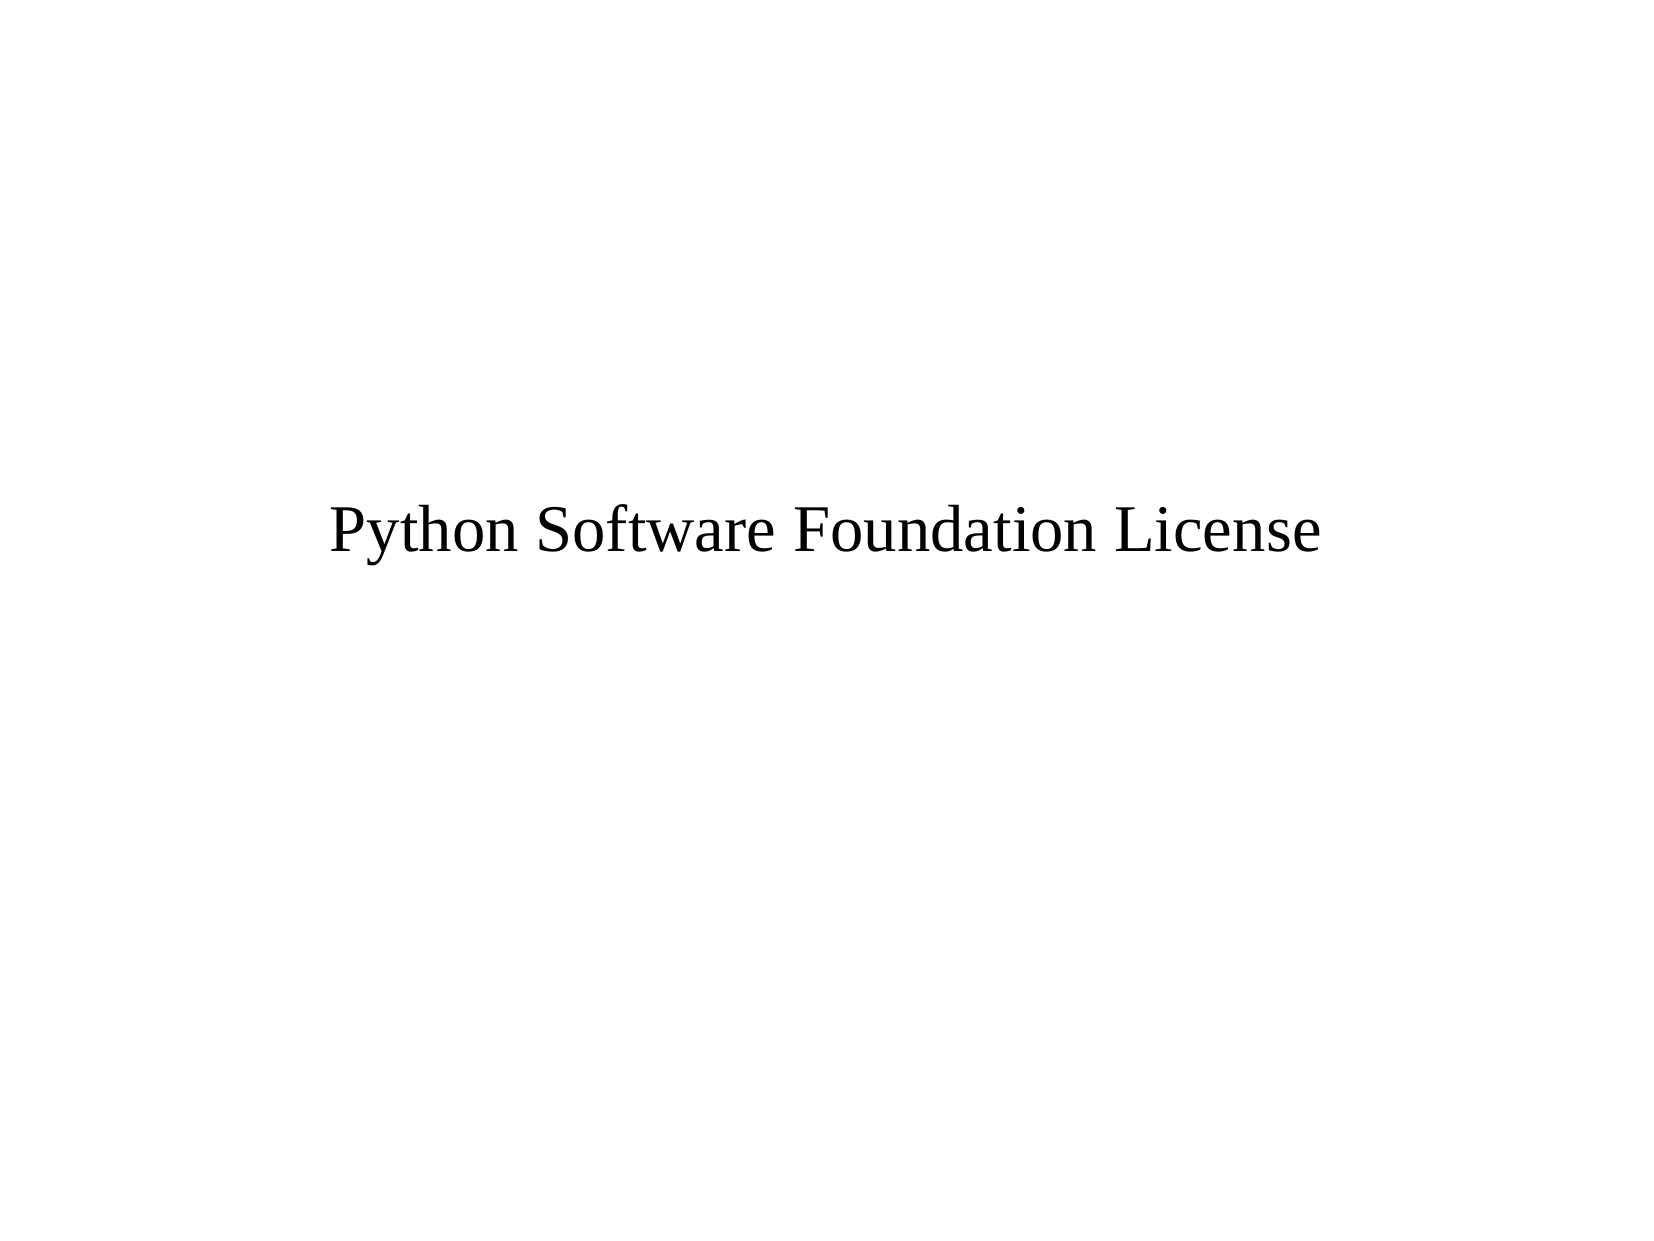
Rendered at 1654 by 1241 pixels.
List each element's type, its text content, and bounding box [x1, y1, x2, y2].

subtitle Python Software Foundation License [82, 49, 1571, 1010]
